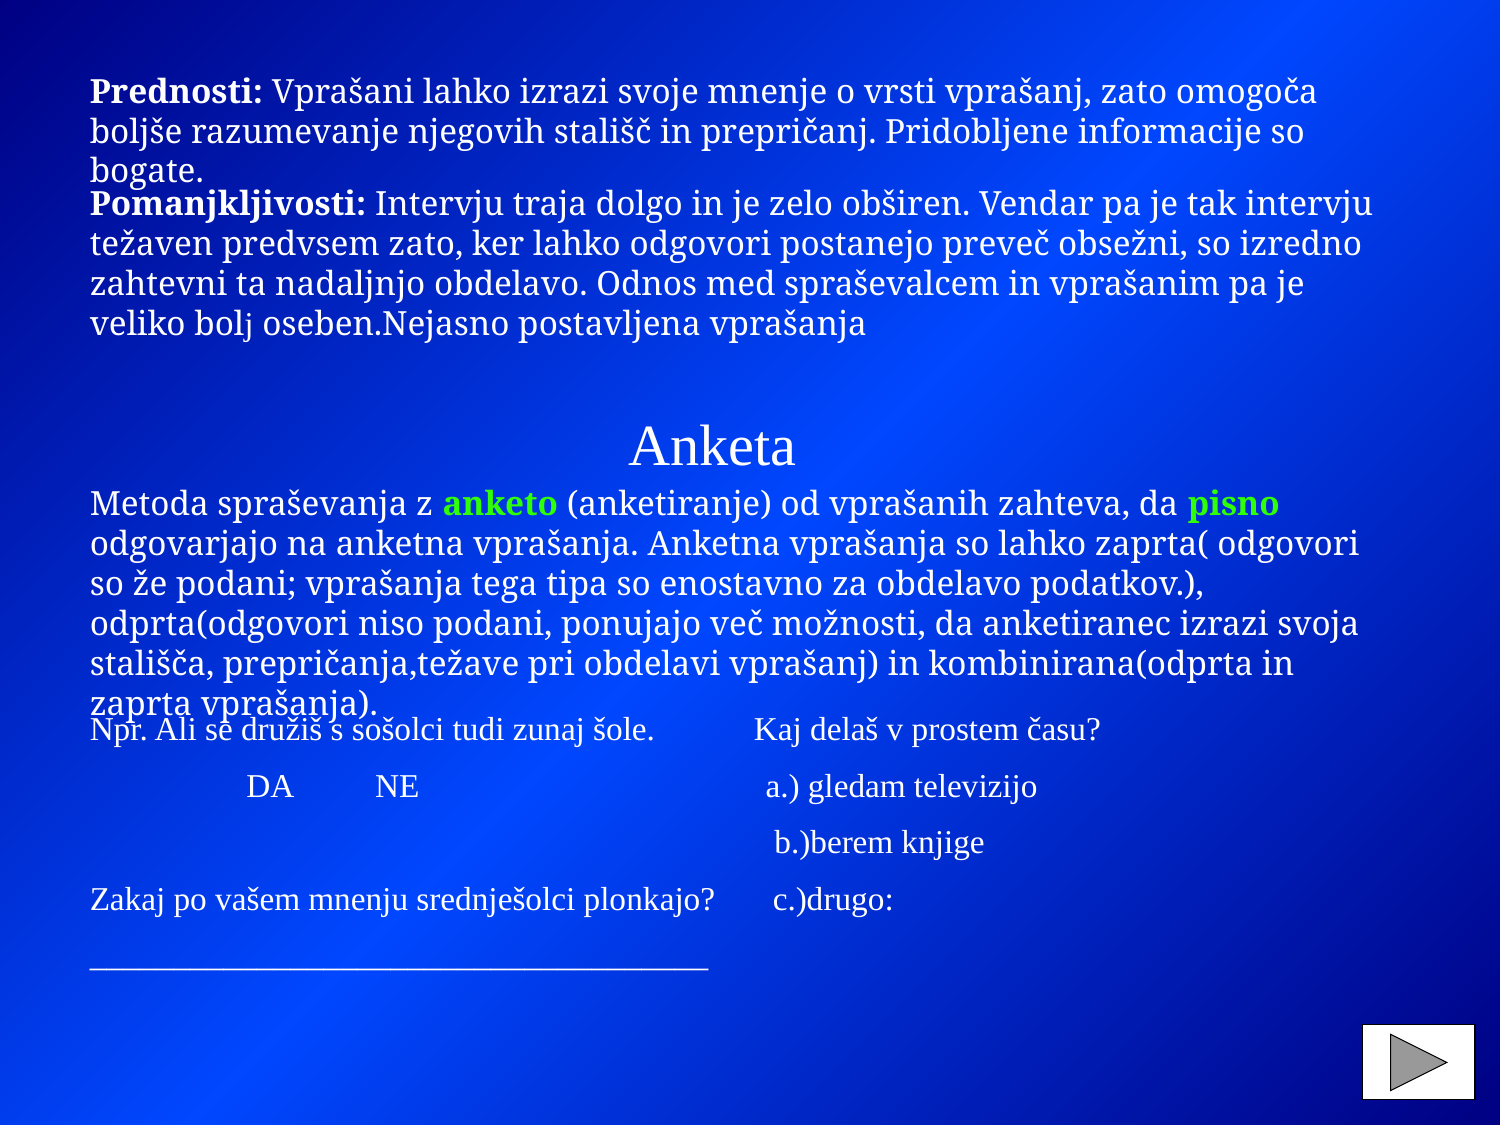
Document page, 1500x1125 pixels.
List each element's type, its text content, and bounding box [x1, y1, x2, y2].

text_box Pomanjkljivosti: Intervju traja dolgo in je zelo obširen. Vendar pa je tak intervju težaven predvsem zato, ker lahko odgovori postanejo preveč obsežni, so izredno zahtevni ta nadaljnjo obdelavo. Odnos med spraševalcem in vprašanim pa je veliko bolj oseben.Nejasno postavljena vprašanja [74, 174, 1413, 350]
text_box [1362, 1024, 1476, 1100]
text_box Metoda spraševanja z anketo (anketiranje) od vprašanih zahteva, da pisno odgovarjajo na anketna vprašanja. Anketna vprašanja so lahko zaprta( odgovori so že podani; vprašanja tega tipa so enostavno za obdelavo podatkov.), odprta(odgovori niso podani, ponujajo več možnosti, da anketiranec izrazi svoja stališča, prepričanja,težave pri obdelavi vprašanj) in kombinirana(odprta in zaprta vprašanja). [74, 474, 1413, 699]
text_box Prednosti: Vprašani lahko izrazi svoje mnenje o vrsti vprašanj, zato omogoča boljše razumevanje njegovih stališč in prepričanj. Pridobljene informacije so bogate. [74, 62, 1413, 174]
text_box Anketa [62, 399, 1475, 485]
text_box Npr. Ali se družiš s sošolci tudi zunaj šole. Kaj delaš v prostem času? DA NE a.) gledam televizijo b.)berem knjige Zakaj po vašem mnenju srednješolci plonkajo? c.)drugo: _____________________________________ [74, 699, 1413, 981]
